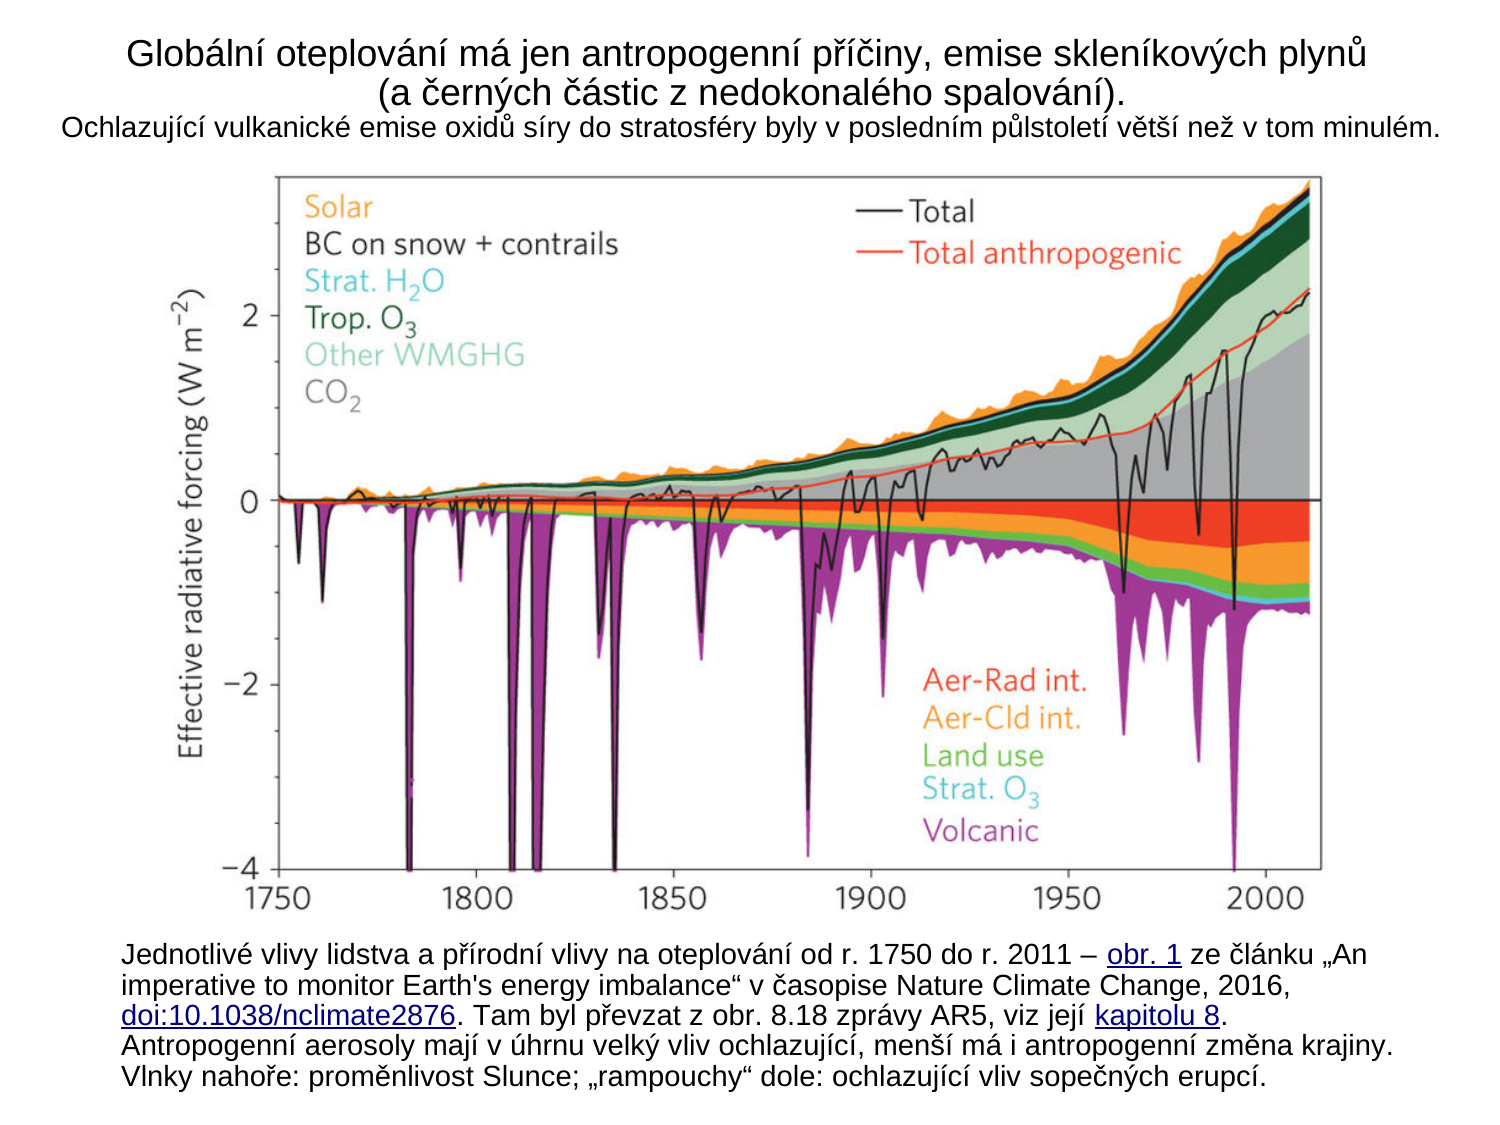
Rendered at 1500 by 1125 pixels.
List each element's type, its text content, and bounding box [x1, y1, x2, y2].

list Jednotlivé vlivy lidstva a přírodní vlivy na oteplování od r. 1750 do r. 2011 – obr. 1 ze článku „An imperative to monitor Earth's energy imbalance“ v časopise Nature Climate Change, 2016, doi:10.1038/nclimate2876. Tam byl převzat z obr. 8.18 zprávy AR5, viz její kapitolu 8. Antropogenní aerosoly mají v úhrnu velký vliv ochlazující, menší má i antropogenní změna krajiny. Vlnky nahoře: proměnlivost Slunce; „rampouchy“ dole: ochlazující vliv sopečných erupcí. [65, 940, 1407, 1116]
picture [164, 170, 1330, 922]
title Globální oteplování má jen antropogenní příčiny, emise skleníkových plynů (a černých částic z nedokonalého spalování). Ochlazující vulkanické emise oxidů síry do stratosféry byly v posledním půlstoletí větší než v tom minulém. [18, 8, 1486, 171]
